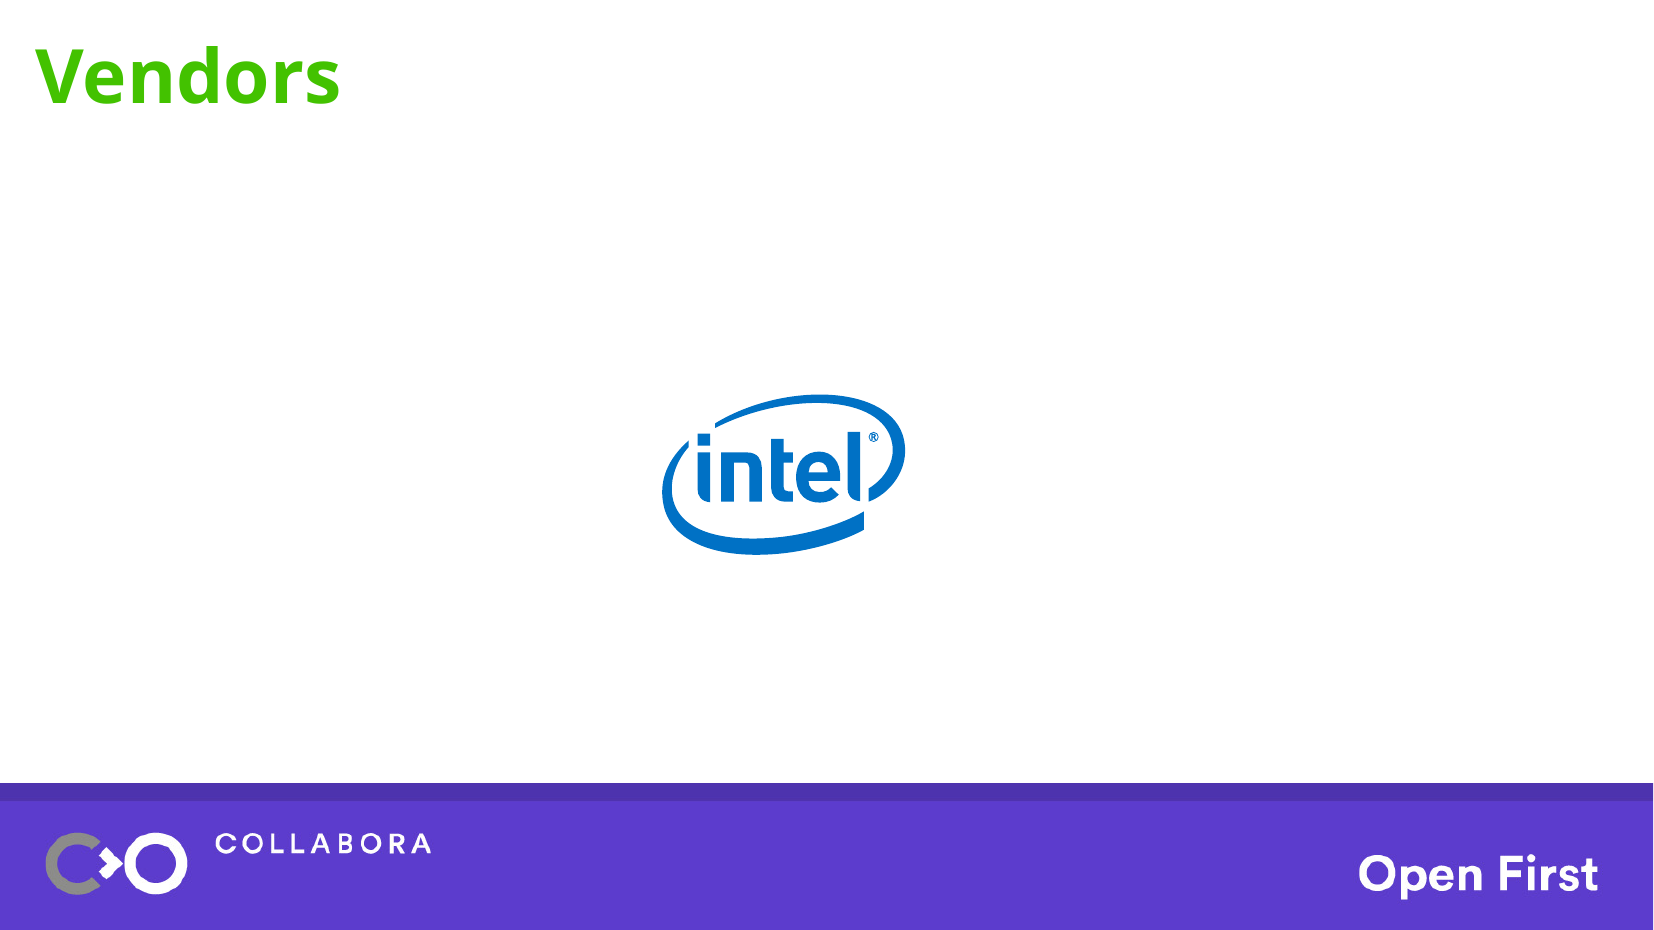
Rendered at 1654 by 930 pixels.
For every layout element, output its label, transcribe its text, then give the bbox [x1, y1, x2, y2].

picture [0, 0, 1654, 930]
title Vendors [35, 28, 1608, 193]
